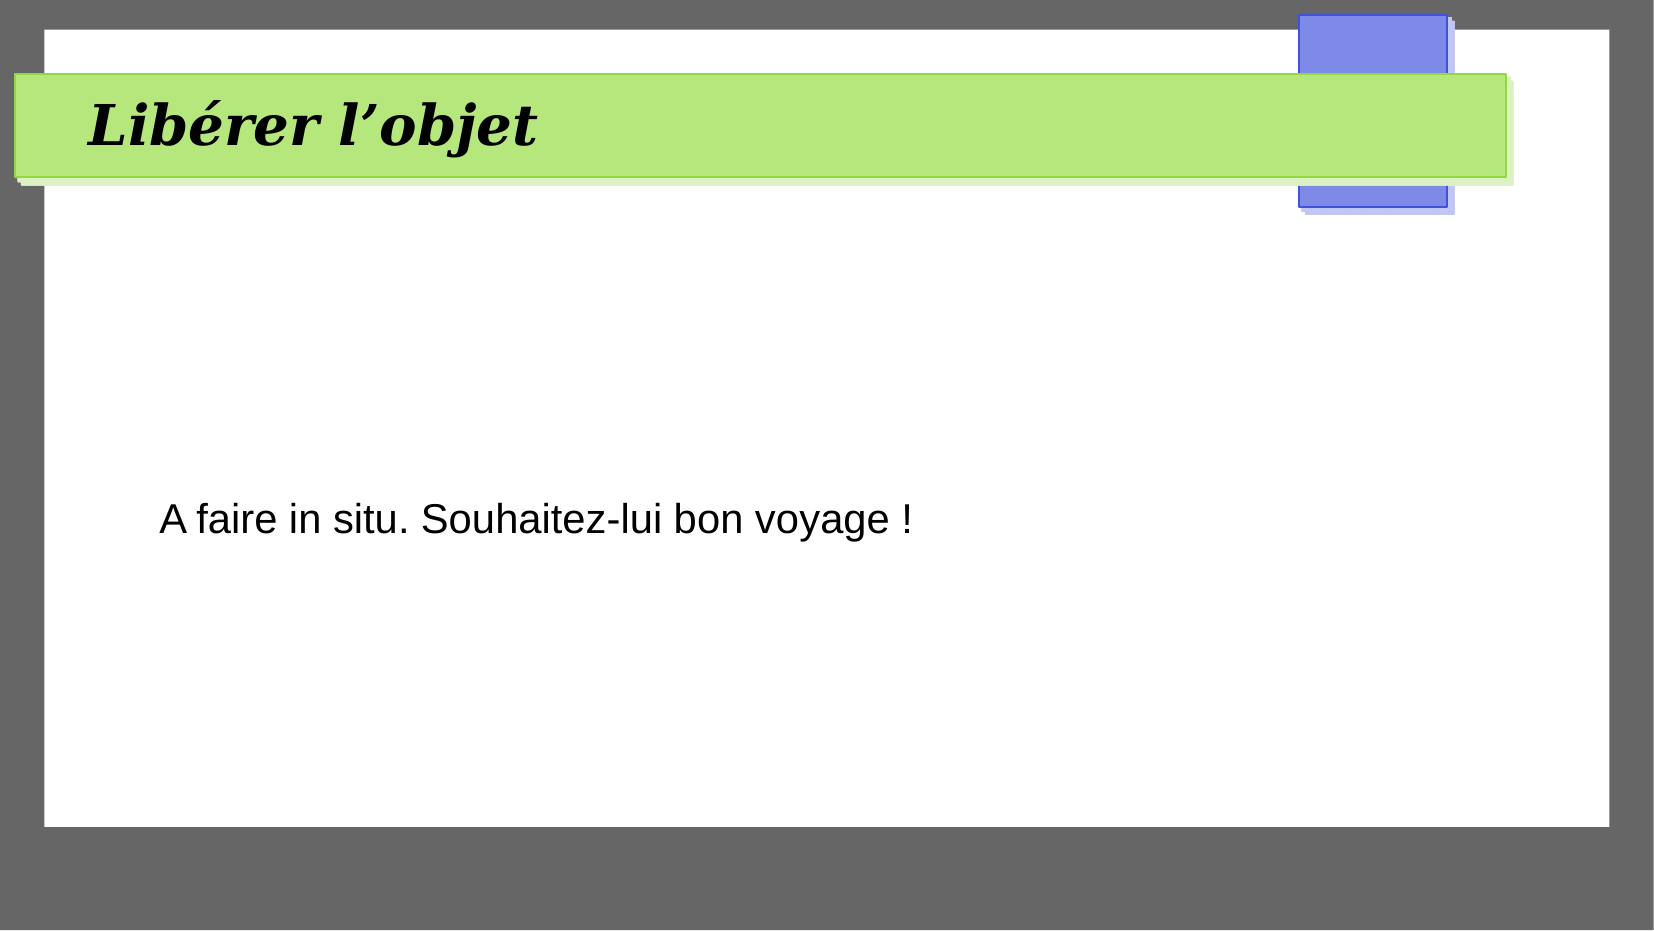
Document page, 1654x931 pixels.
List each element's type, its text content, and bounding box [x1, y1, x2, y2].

list A faire in situ. Souhaitez-lui bon voyage ! [88, 221, 1565, 813]
title Libérer l’objet [88, 73, 1506, 178]
